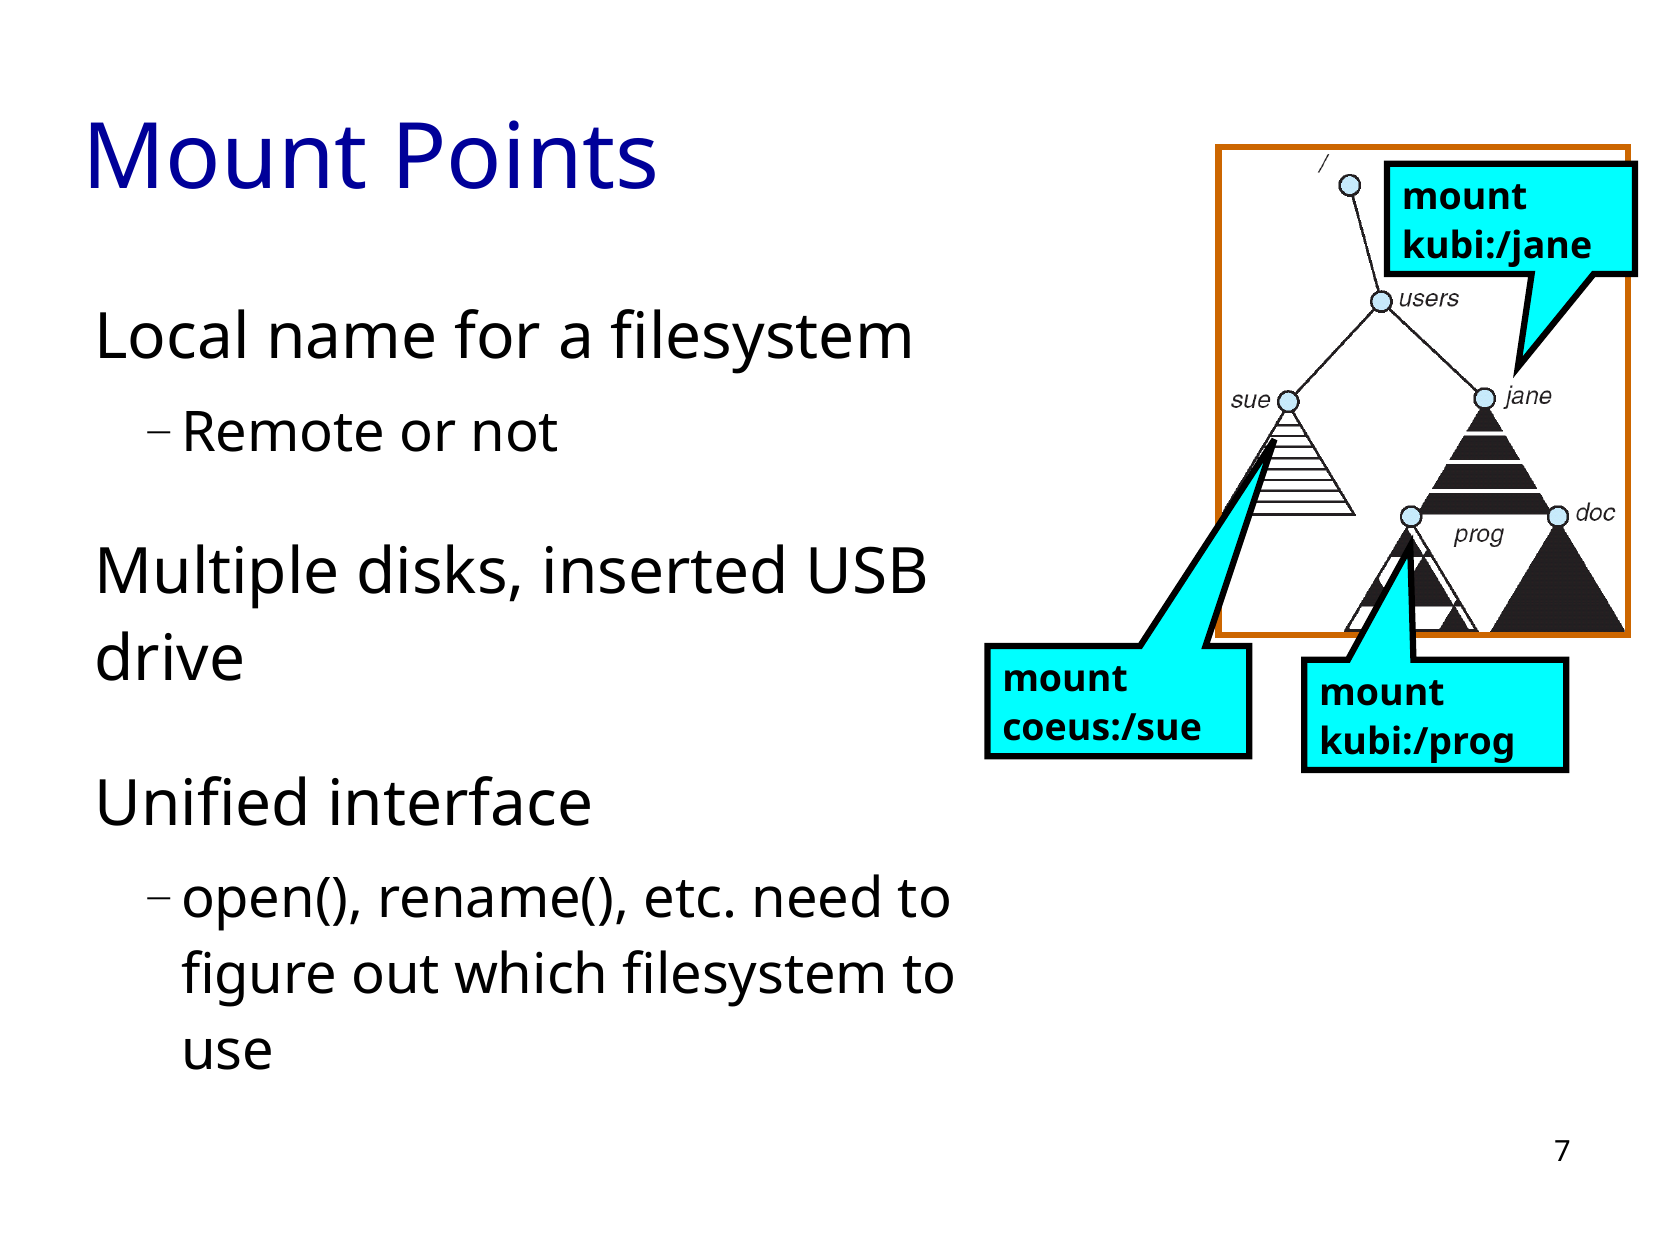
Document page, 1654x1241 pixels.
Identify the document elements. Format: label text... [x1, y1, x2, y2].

list Local name for a filesystem Remote or not Multiple disks, inserted USB drive Unified interface open(), rename(), etc. need to figure out which filesystem to use [60, 290, 976, 1096]
text_box mount kubi:/jane [1386, 163, 1636, 368]
picture [1221, 150, 1625, 633]
text_box mount kubi:/prog [1304, 546, 1567, 771]
title Mount Points [82, 49, 1571, 257]
text_box mount coeus:/sue [987, 439, 1275, 757]
